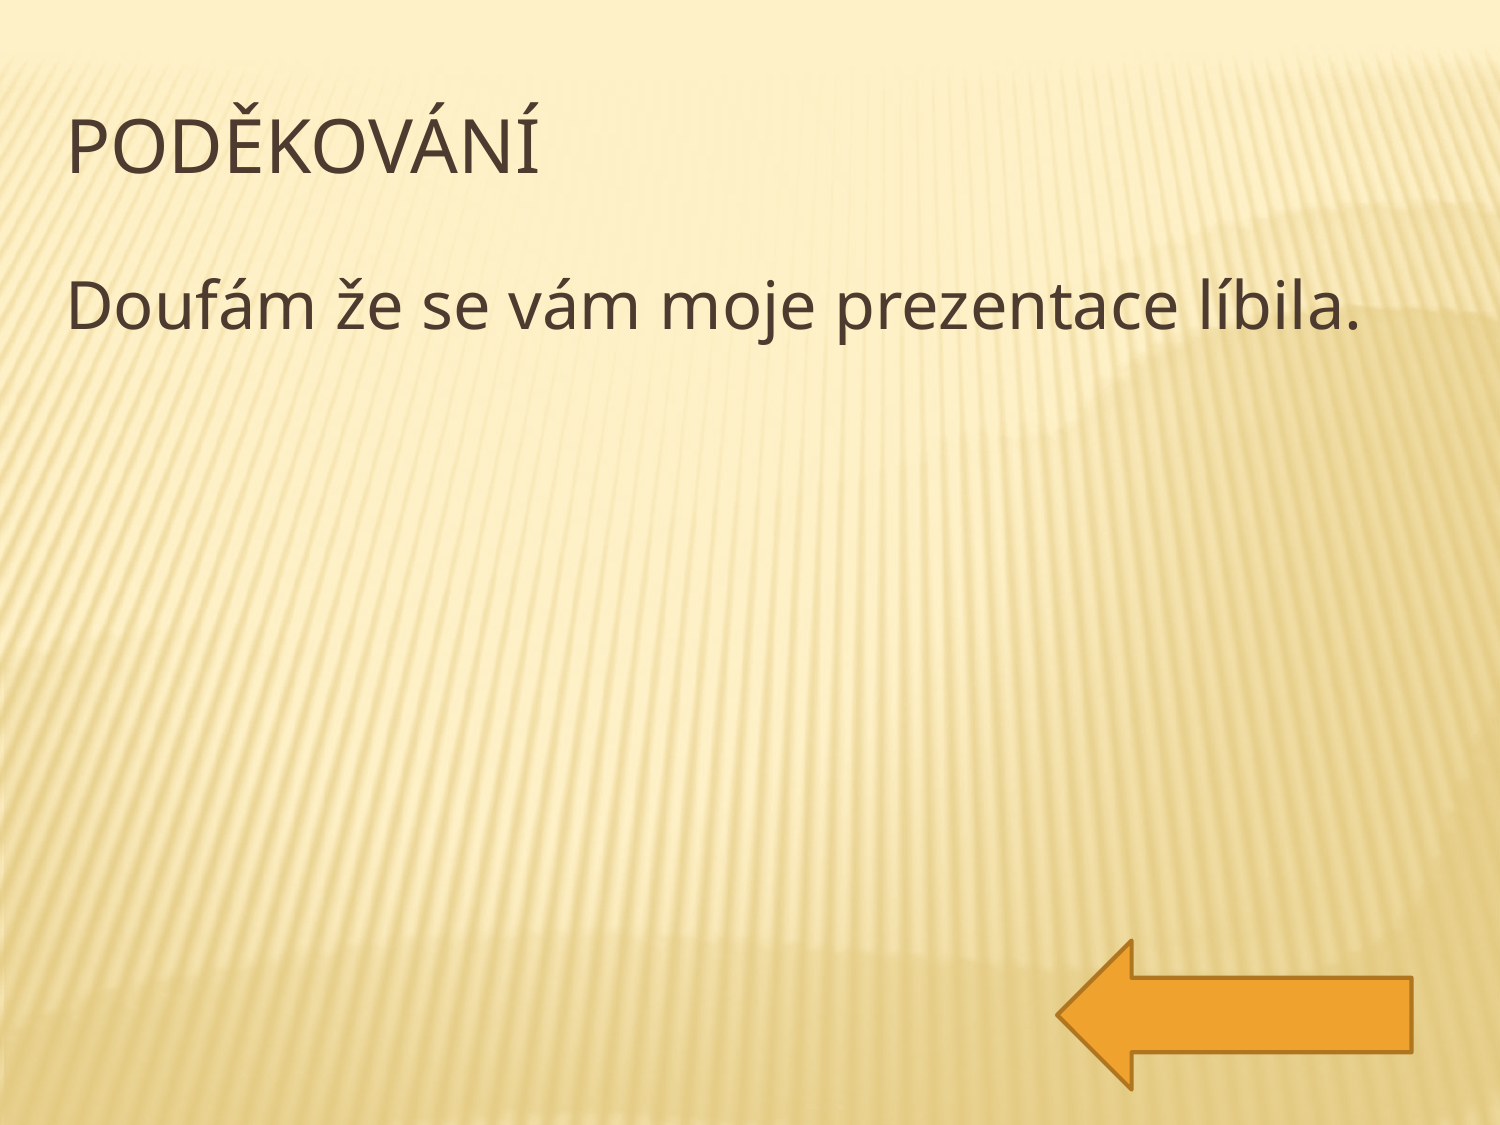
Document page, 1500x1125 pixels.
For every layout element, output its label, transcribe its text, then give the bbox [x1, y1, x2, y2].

title poděkování [50, 75, 1476, 213]
list Doufám že se vám moje prezentace líbila. [50, 254, 1476, 998]
text_box [1057, 940, 1412, 1090]
